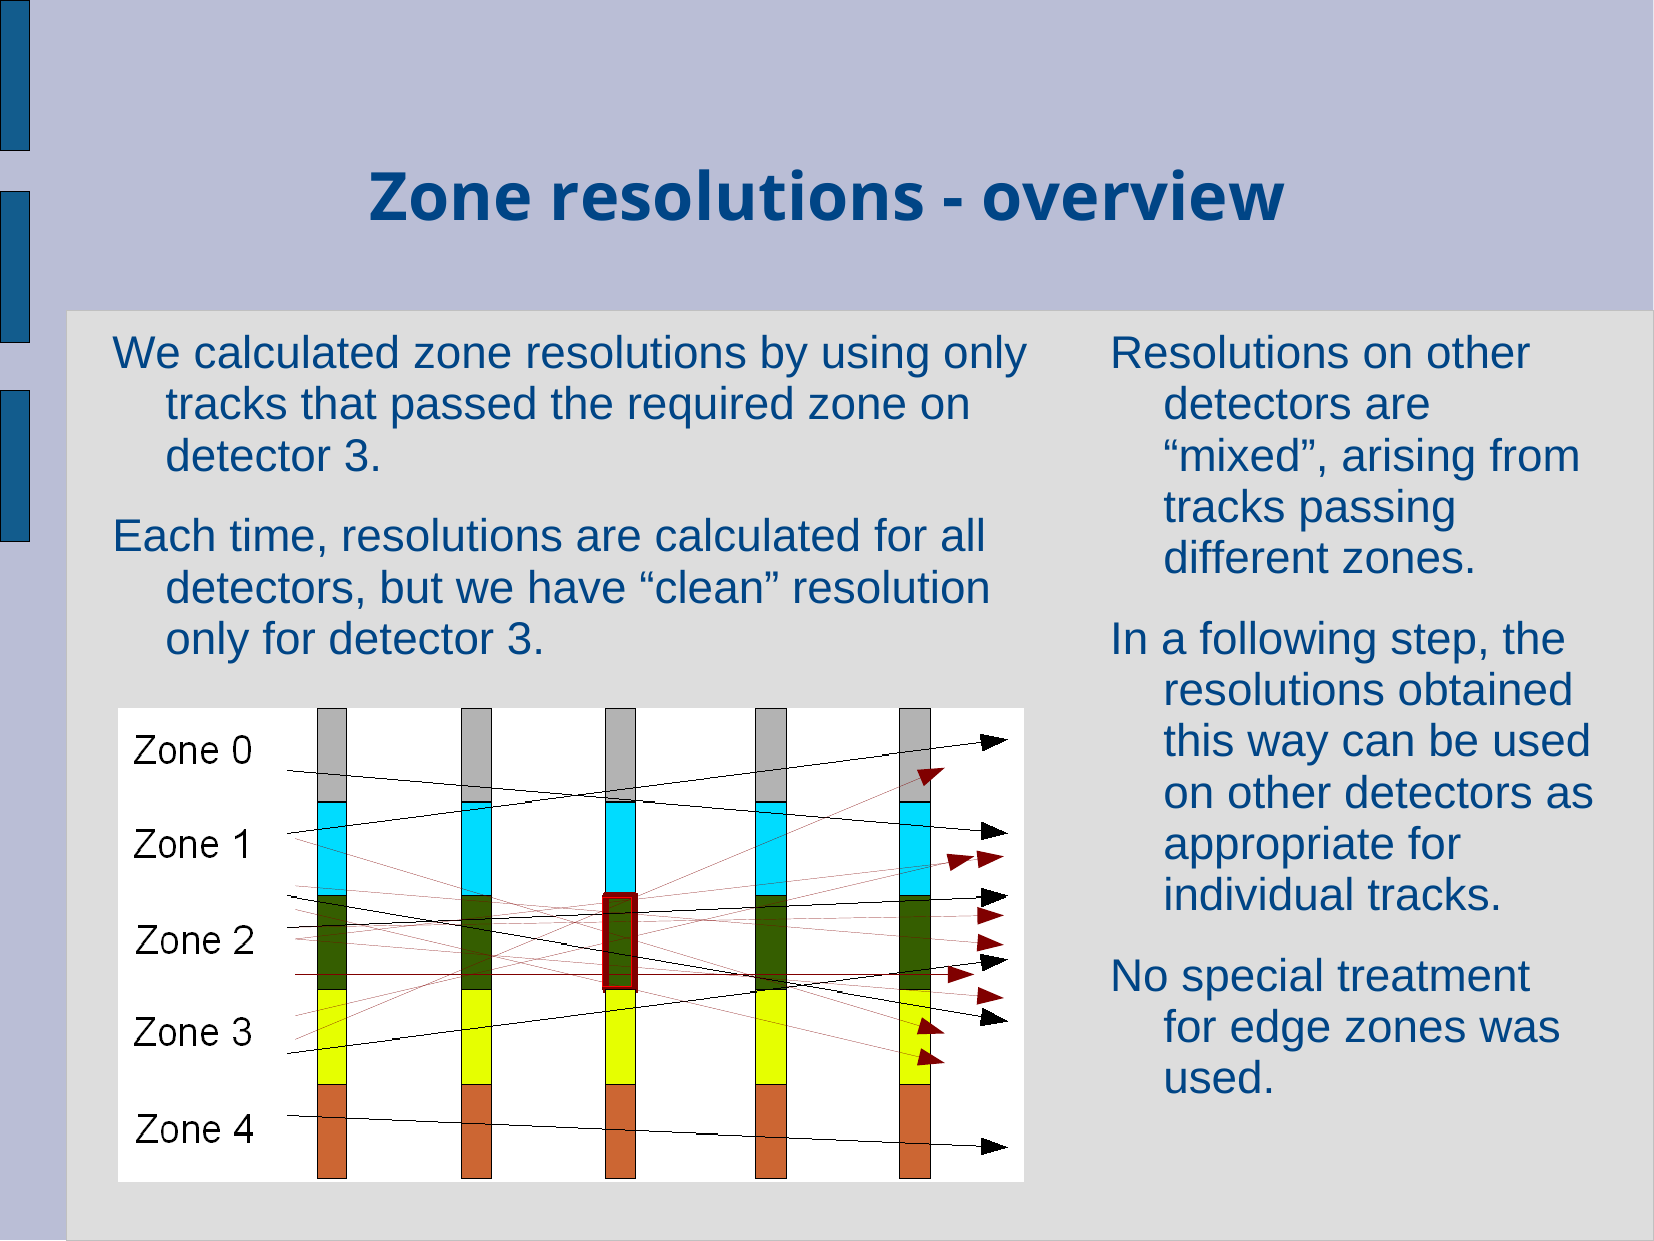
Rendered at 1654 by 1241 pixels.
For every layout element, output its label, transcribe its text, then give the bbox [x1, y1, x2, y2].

list Resolutions on other detectors are “mixed”, arising from tracks passing different zones. In a following step, the resolutions obtained this way can be used on other detectors as appropriate for individual tracks. No special treatment for edge zones was used. [1092, 327, 1595, 1152]
title Zone resolutions - overview [121, 91, 1534, 299]
picture [118, 708, 1024, 1182]
list We calculated zone resolutions by using only tracks that passed the required zone on detector 3. Each time, resolutions are calculated for all detectors, but we have “clean” resolution only for detector 3. [94, 327, 1034, 680]
